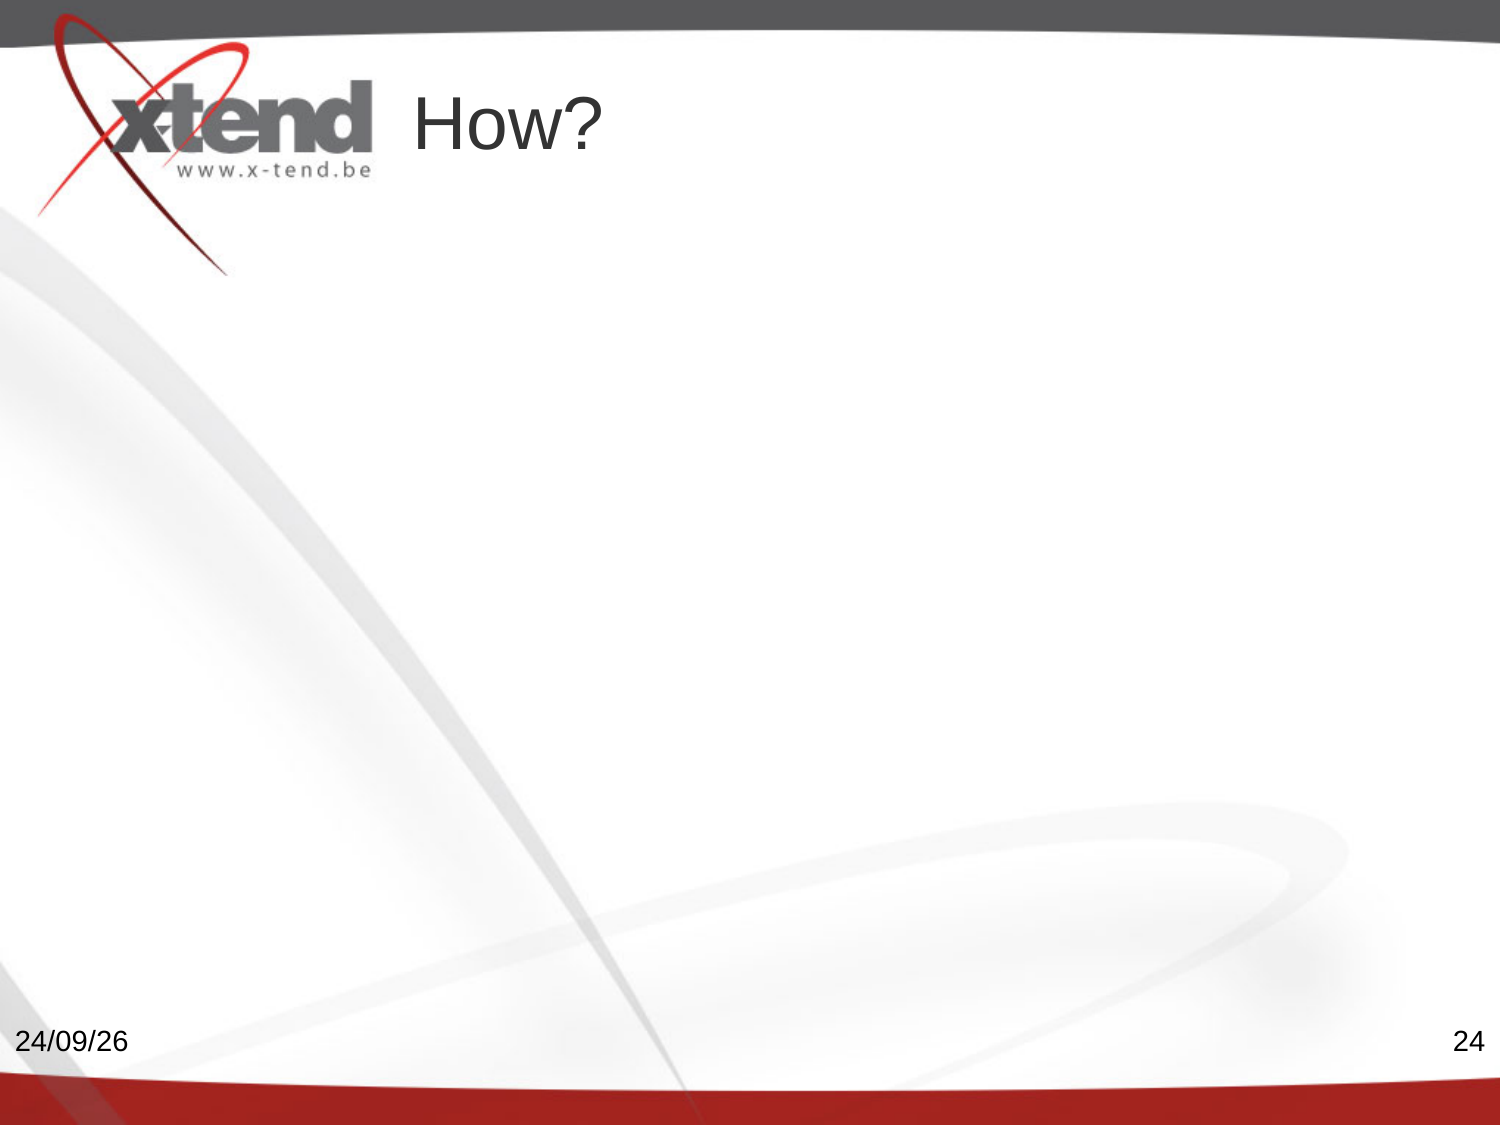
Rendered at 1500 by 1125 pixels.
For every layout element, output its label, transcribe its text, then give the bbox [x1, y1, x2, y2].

title How? [412, 29, 1477, 218]
picture [0, 0, 1500, 1125]
